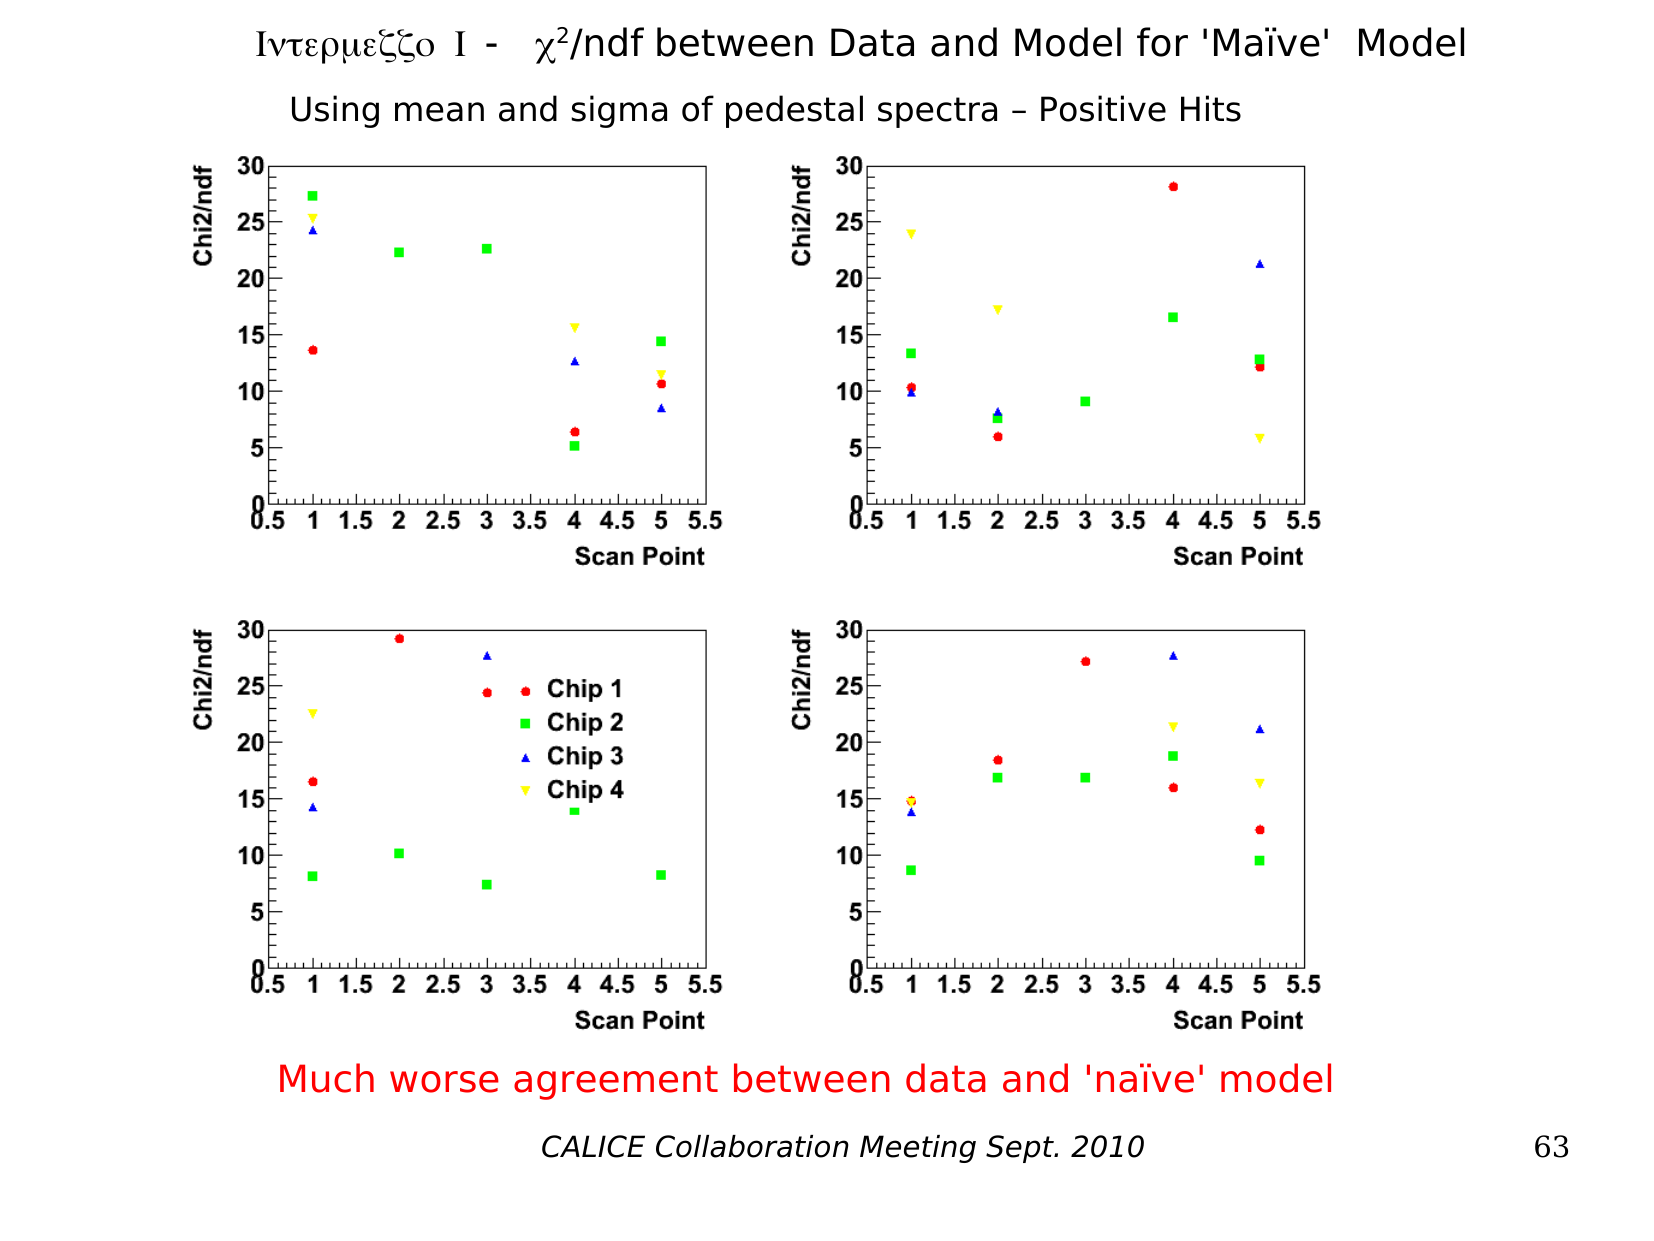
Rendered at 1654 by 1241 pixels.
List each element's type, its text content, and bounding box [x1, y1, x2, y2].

text_box Much worse agreement between data and 'naïve' model [261, 1050, 1351, 1109]
text_box Intermezzo I - χ2/ndf between Data and Model for 'Maïve' Model [221, 13, 1462, 76]
picture [178, 113, 1375, 1041]
text_box Using mean and sigma of pedestal spectra – Positive Hits [274, 83, 1259, 137]
